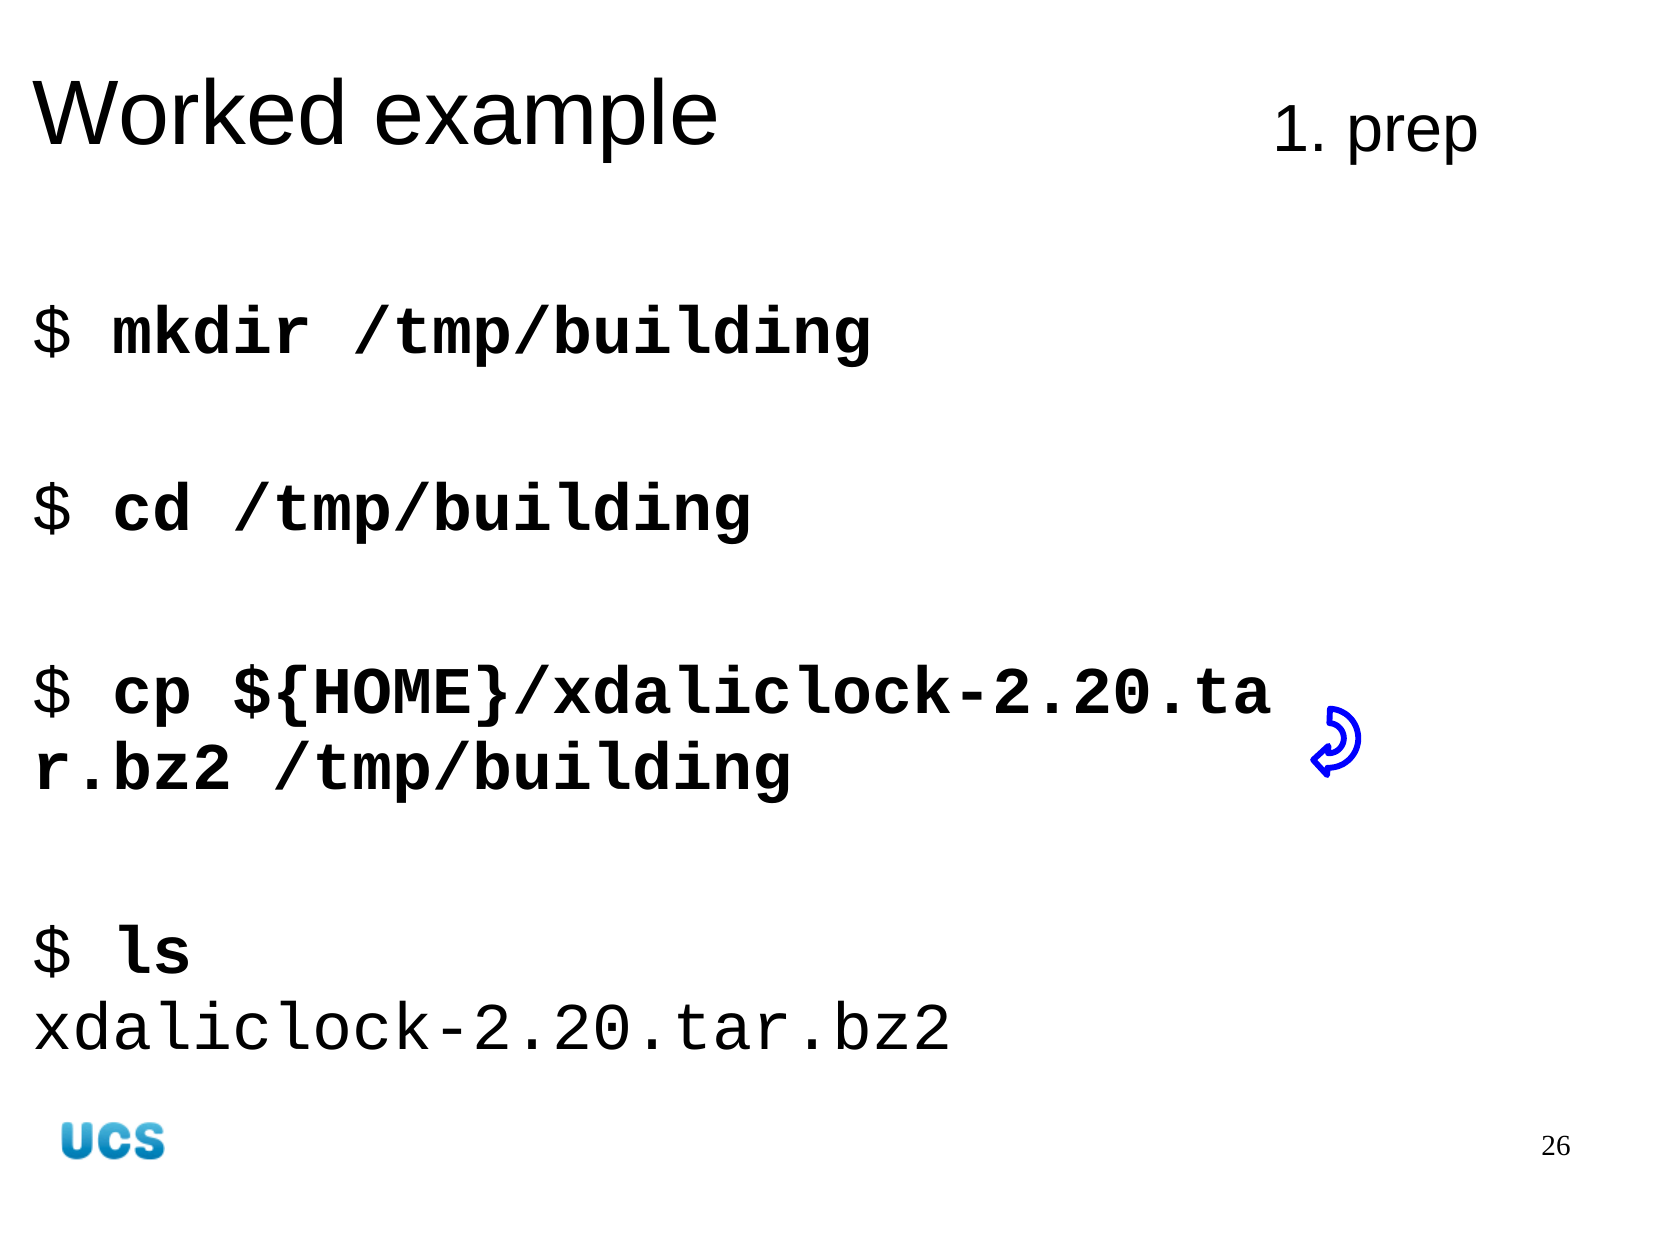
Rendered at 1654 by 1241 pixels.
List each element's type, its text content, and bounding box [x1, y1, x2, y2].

text_box $ cd /tmp/building [29, 472, 756, 554]
text_box $ ls xdaliclock-2.20.tar.bz2 [29, 915, 956, 1073]
text_box 1. prep [1269, 88, 1484, 170]
text_box Worked example [29, 59, 725, 168]
text_box $ cp ${HOME}/xdaliclock-2.20.ta r.bz2 /tmp/building [29, 655, 1276, 813]
text_box $ mkdir /tmp/building [29, 295, 876, 377]
text_box [1313, 708, 1359, 776]
picture [61, 1121, 165, 1161]
